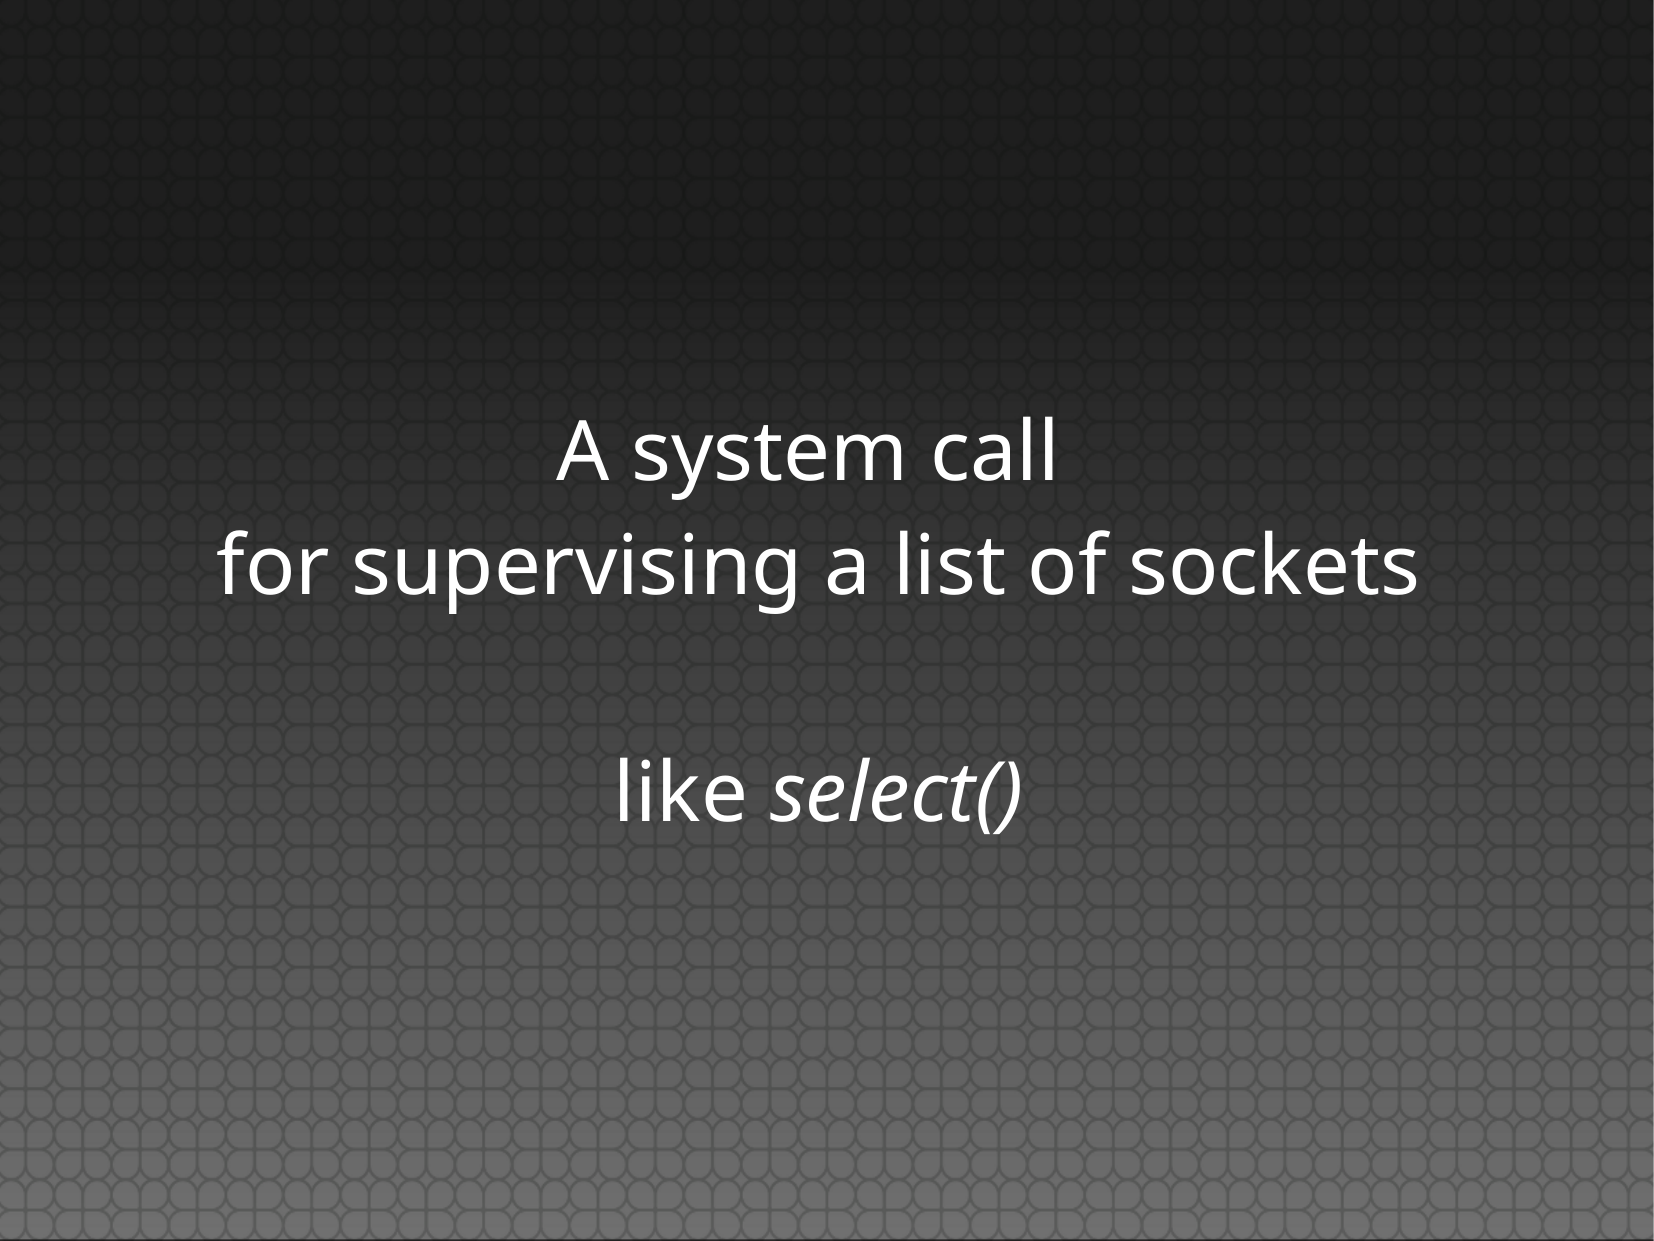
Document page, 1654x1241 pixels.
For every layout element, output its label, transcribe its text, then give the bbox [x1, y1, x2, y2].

picture [0, 0, 1654, 1241]
title A system call for supervising a list of sockets like select() [75, 432, 1564, 805]
